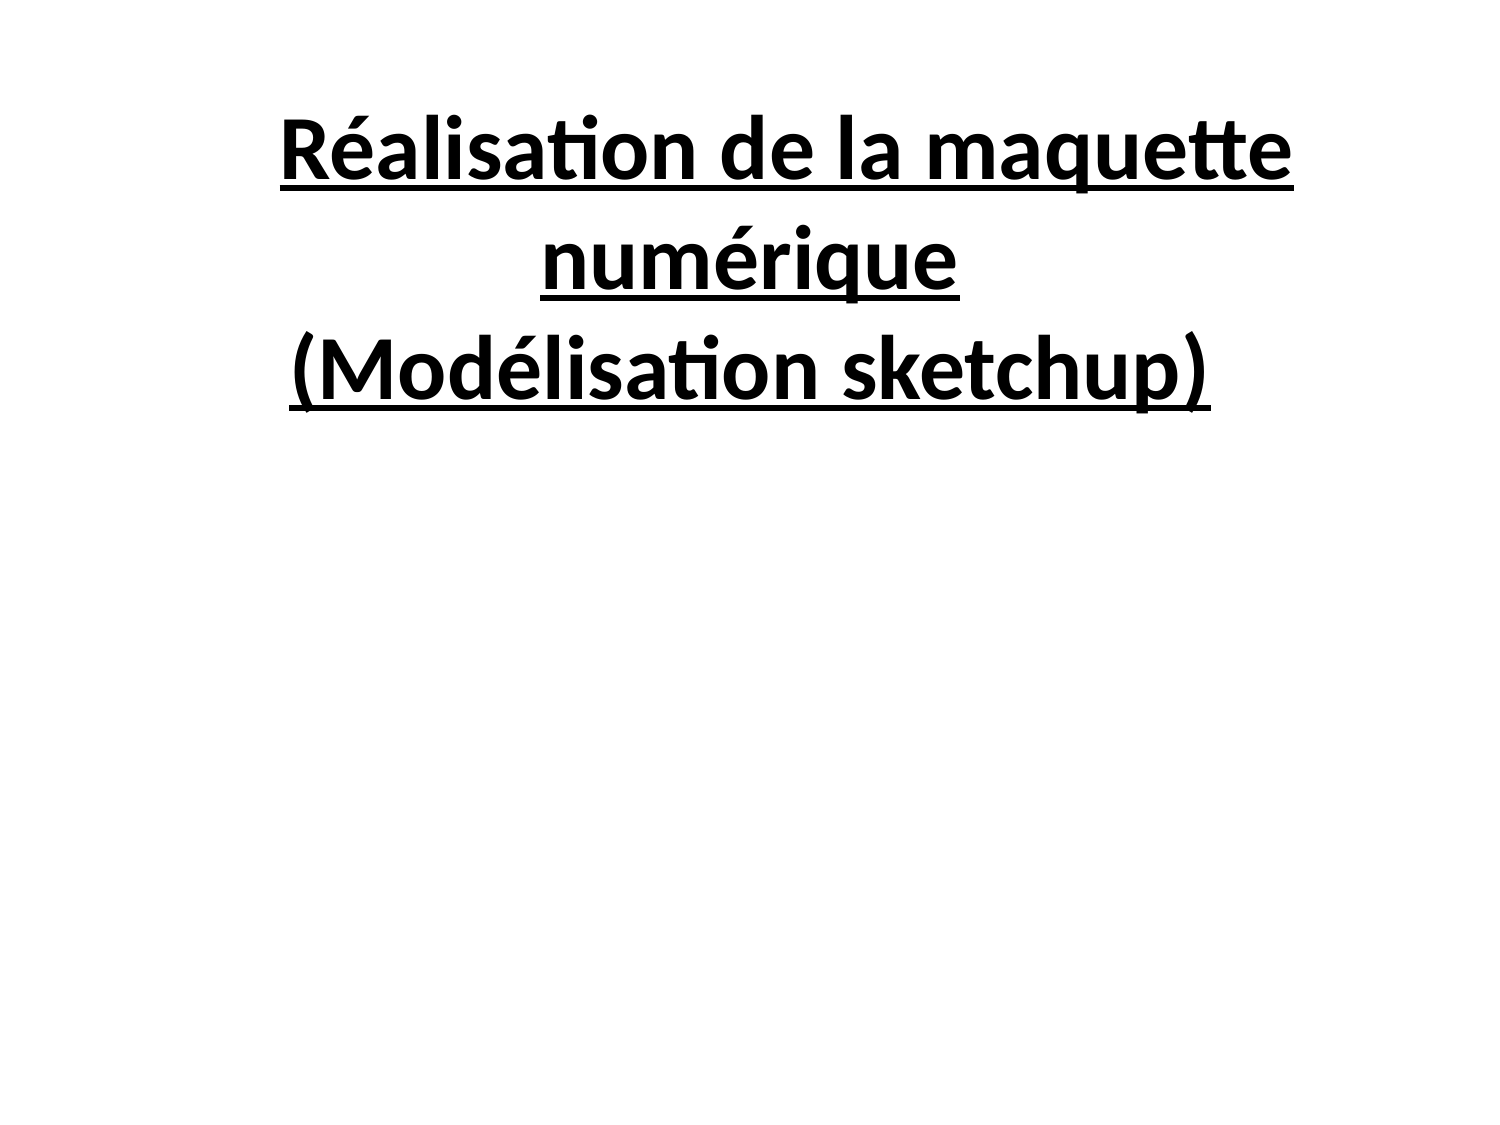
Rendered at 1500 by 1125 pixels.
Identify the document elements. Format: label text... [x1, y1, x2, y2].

title Réalisation de la maquette numérique (Modélisation sketchup) [75, 45, 1425, 461]
